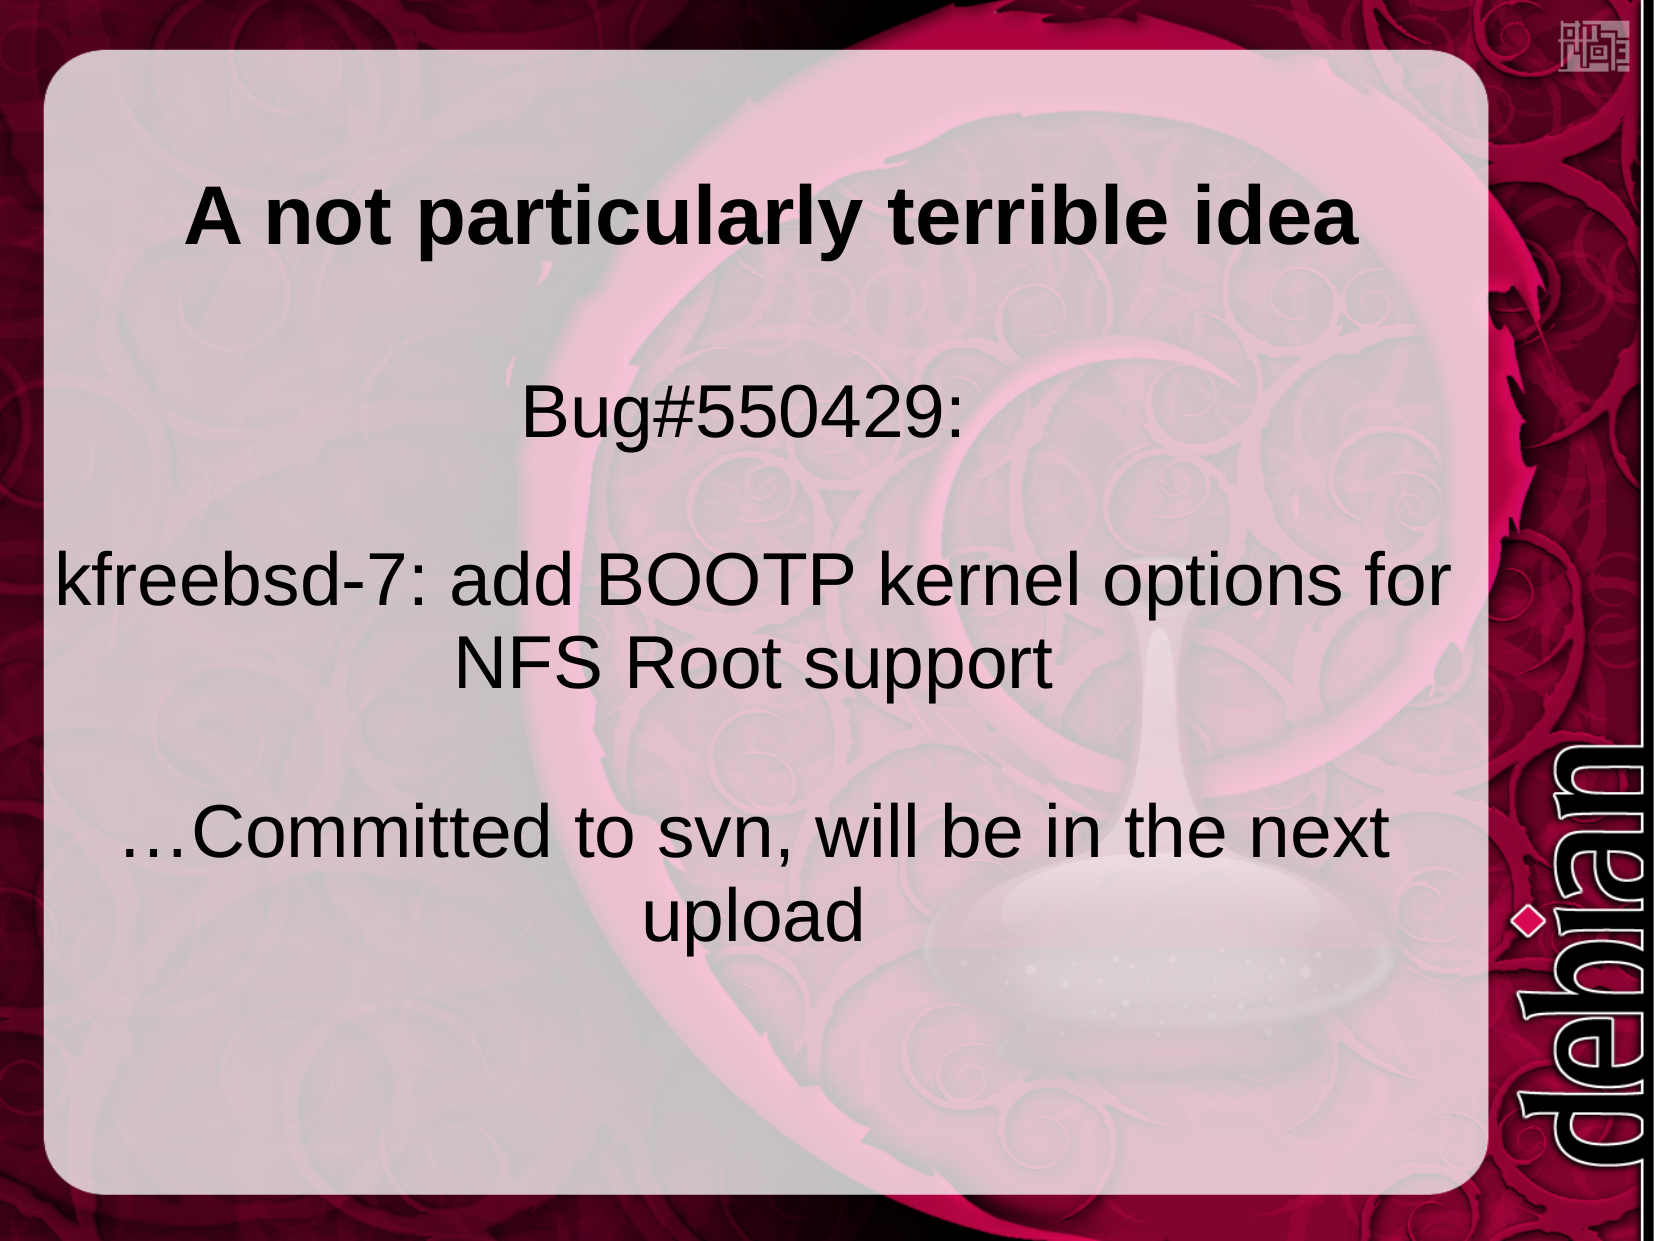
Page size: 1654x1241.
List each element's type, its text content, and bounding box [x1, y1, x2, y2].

title A not particularly terrible idea [75, 112, 1493, 320]
subtitle Bug#550429: kfreebsd-7: add BOOTP kernel options for NFS Root support …Committed to svn, will be in the next upload [45, 337, 1463, 989]
picture [0, 0, 1654, 1241]
